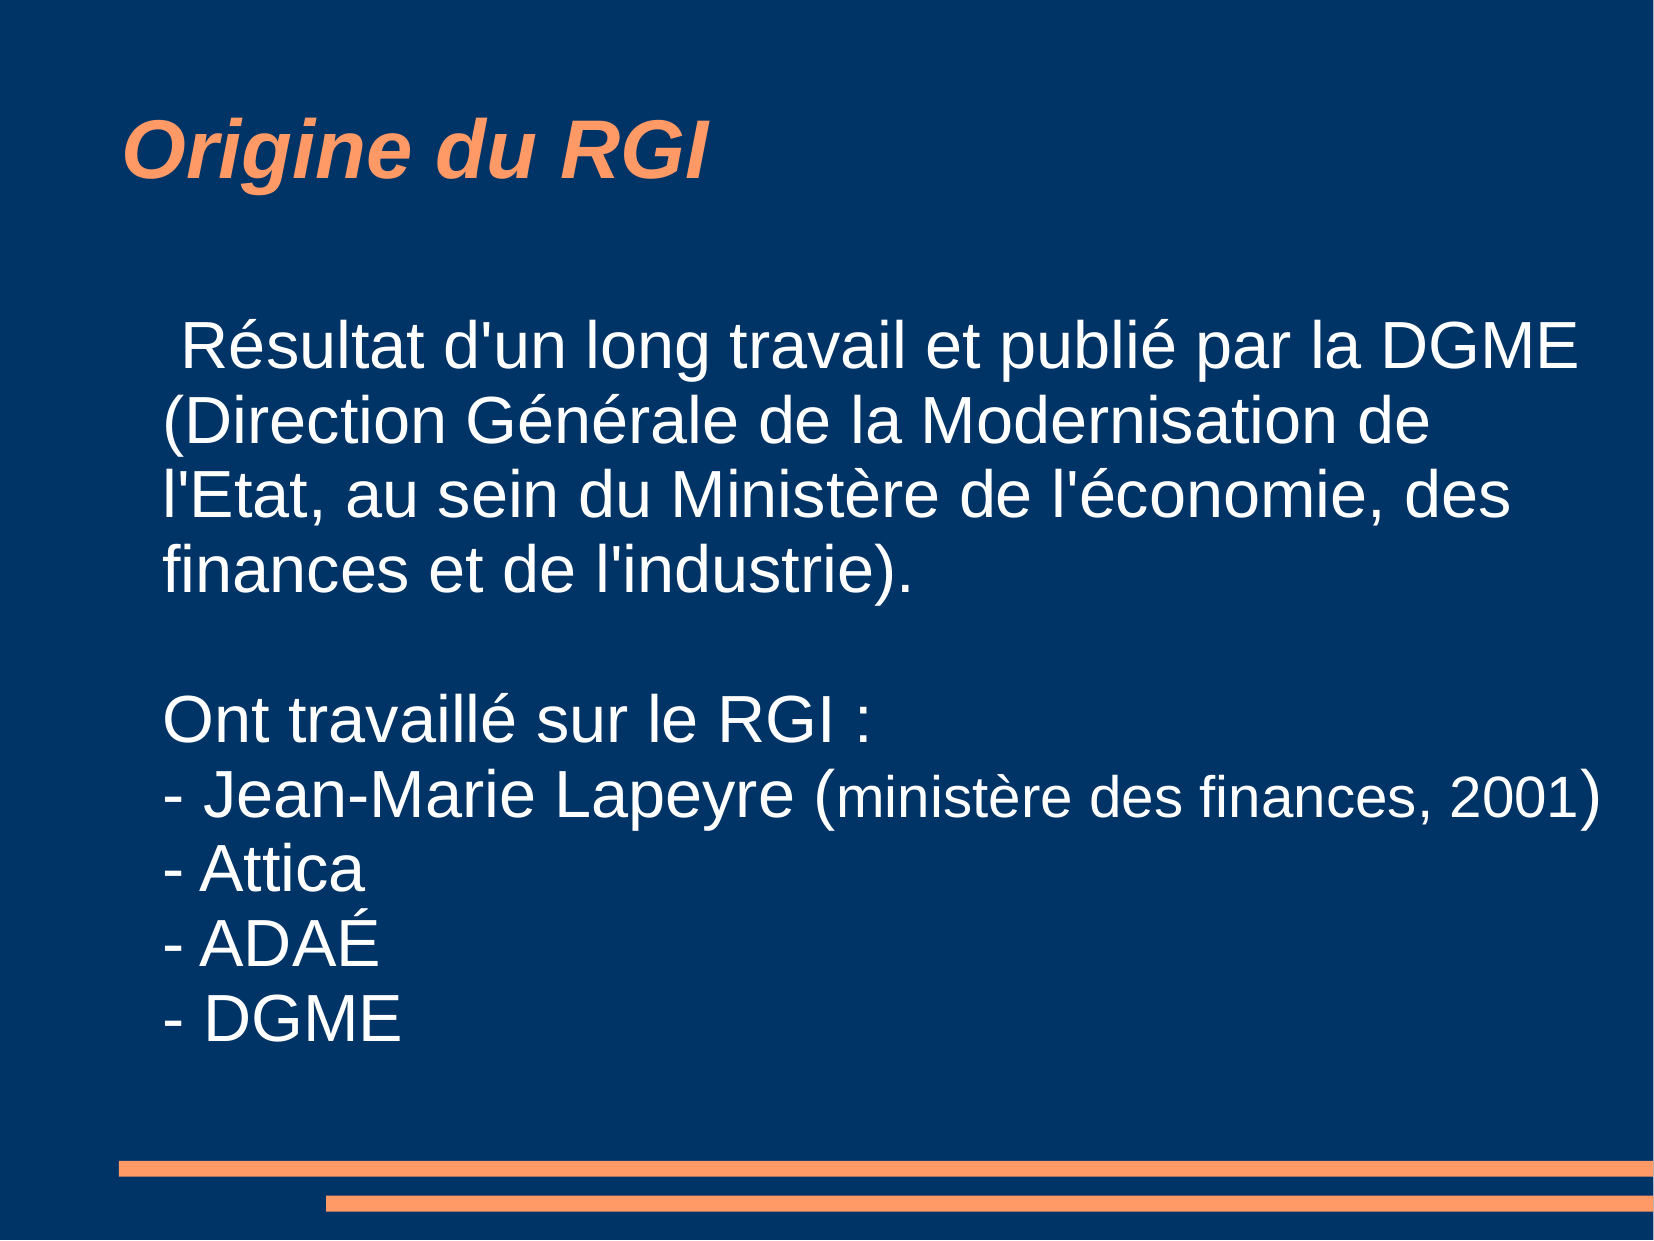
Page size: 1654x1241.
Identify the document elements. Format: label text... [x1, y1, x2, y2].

text_box Résultat d'un long travail et publié par la DGME (Direction Générale de la Modernisation de l'Etat, au sein du Ministère de l'économie, des finances et de l'industrie). Ont travaillé sur le RGI : - Jean-Marie Lapeyre (ministère des finances, 2001) - Attica - ADAÉ - DGME [147, 300, 1625, 1064]
title Origine du RGI [121, 53, 1534, 246]
